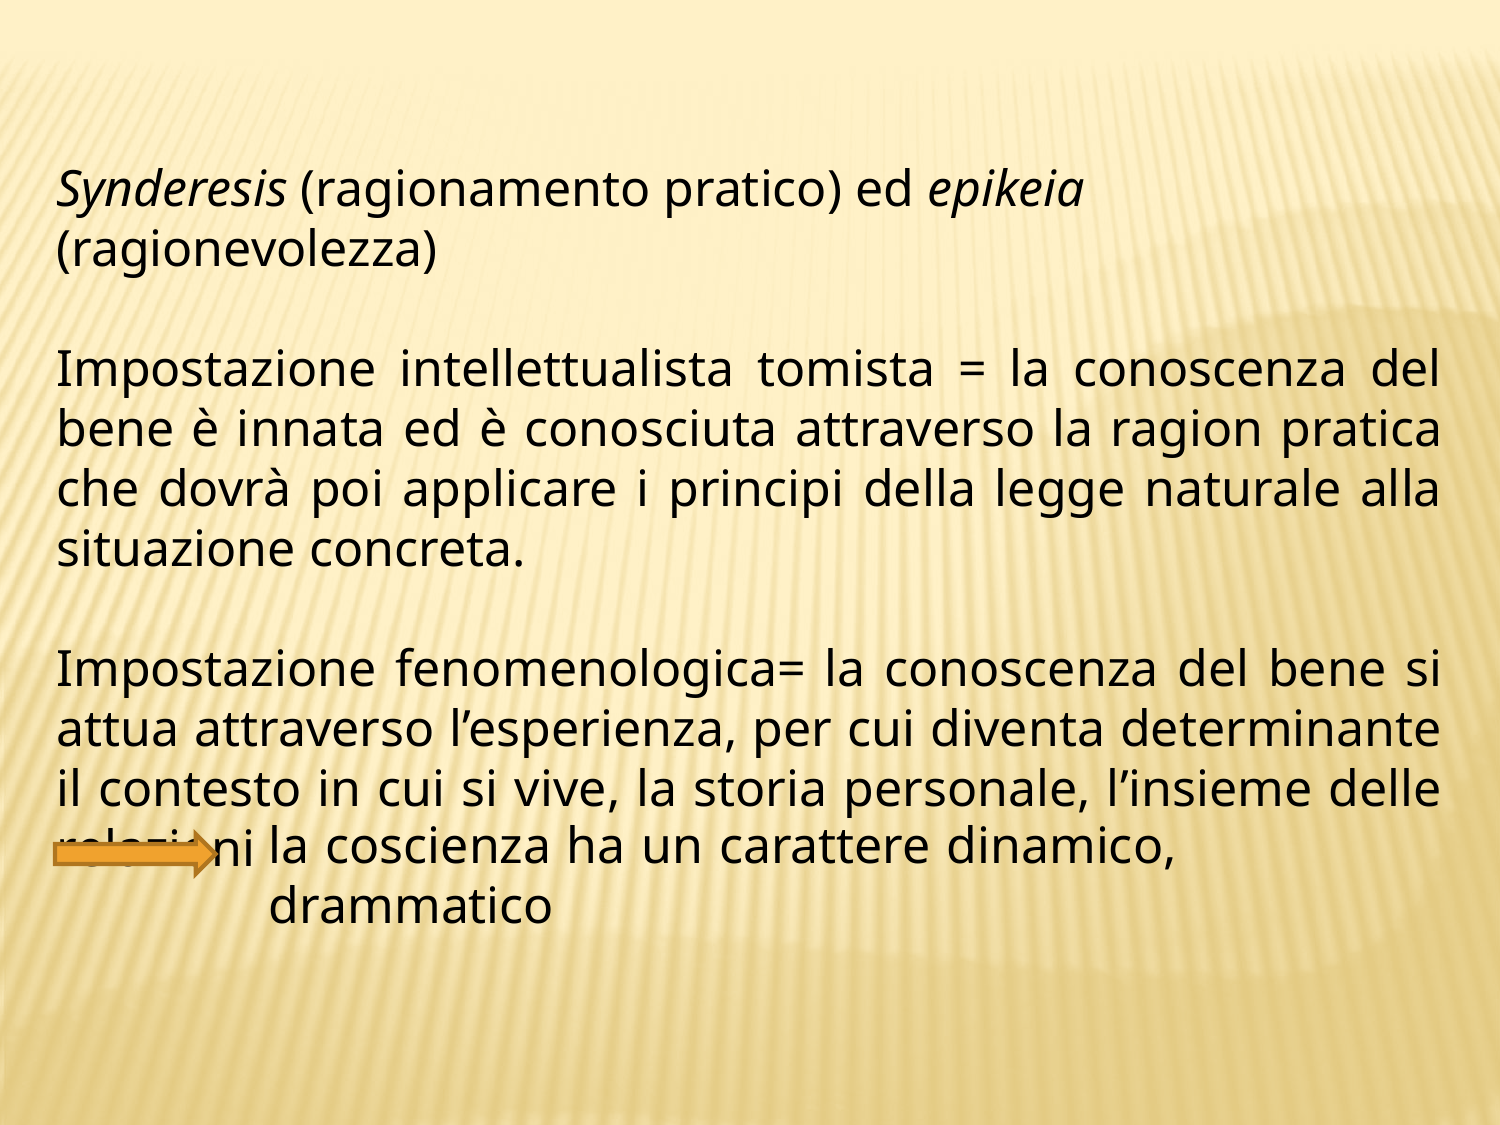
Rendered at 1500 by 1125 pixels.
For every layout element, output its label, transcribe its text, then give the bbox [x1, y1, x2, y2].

text_box [55, 834, 216, 874]
text_box la coscienza ha un carattere dinamico, drammatico [254, 806, 1364, 941]
text_box Synderesis (ragionamento pratico) ed epikeia (ragionevolezza) Impostazione intellettualista tomista = la conoscenza del bene è innata ed è conosciuta attraverso la ragion pratica che dovrà poi applicare i principi della legge naturale alla situazione concreta. Impostazione fenomenologica= la conoscenza del bene si attua attraverso l’esperienza, per cui diventa determinante il contesto in cui si vive, la storia personale, l’insieme delle relazioni [41, 149, 1459, 710]
